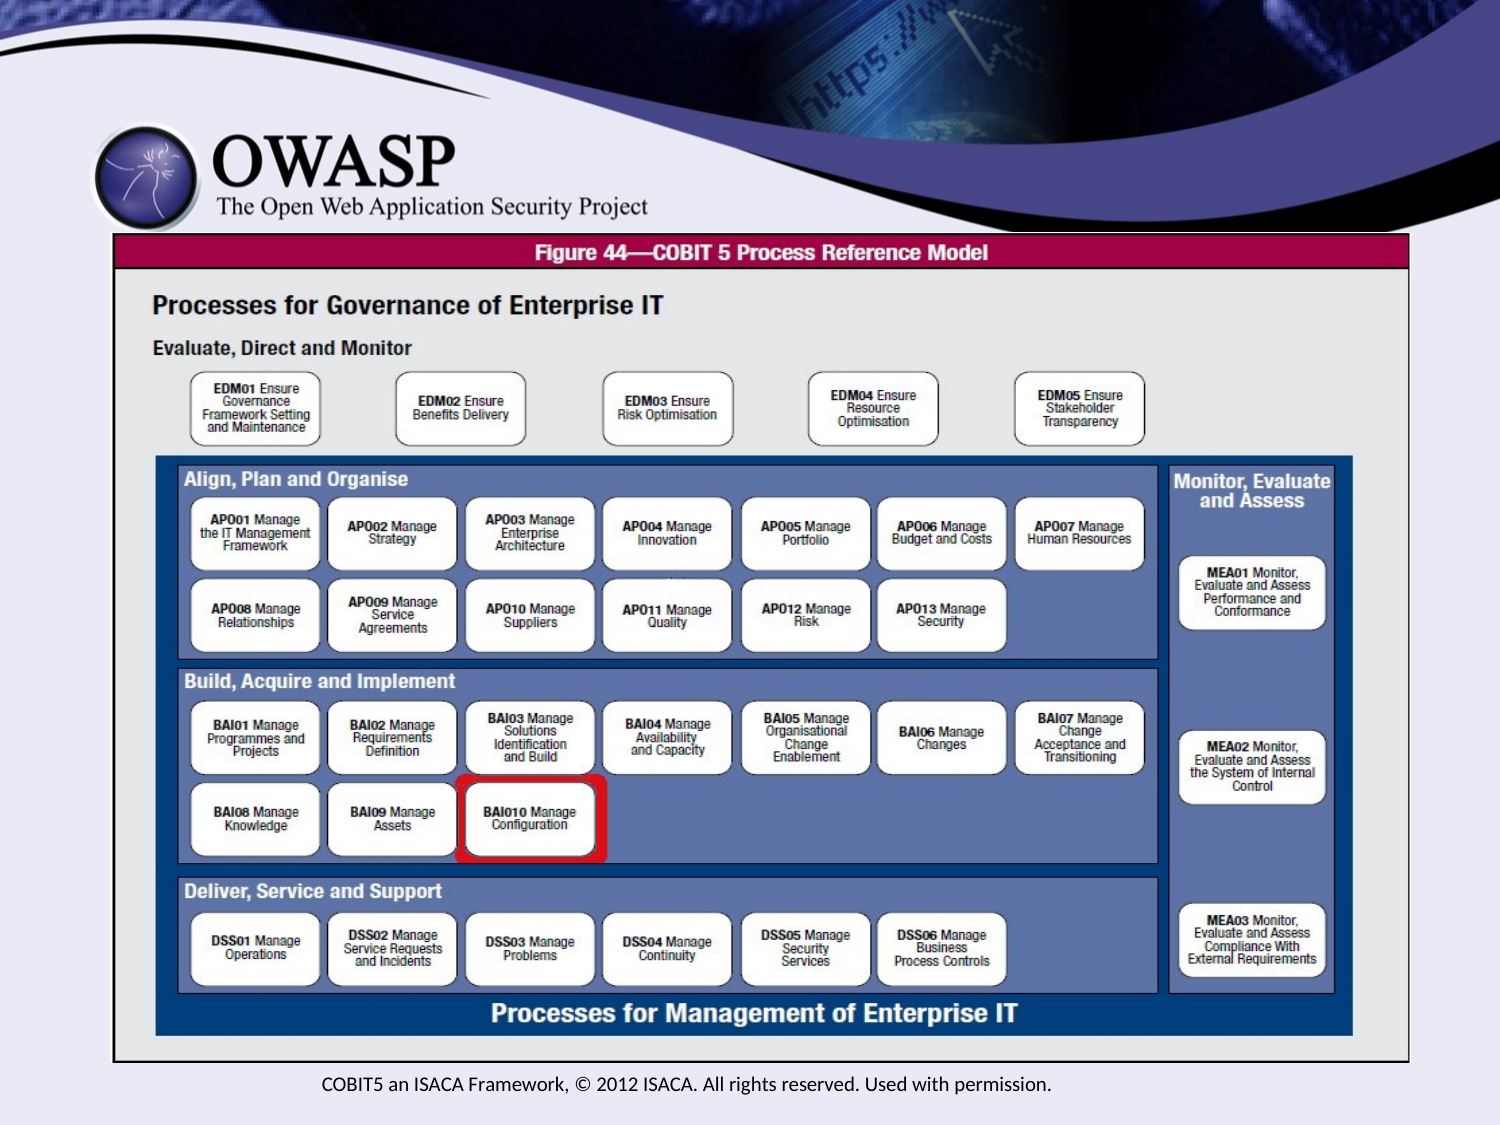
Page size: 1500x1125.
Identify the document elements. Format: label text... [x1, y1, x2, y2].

picture [0, 0, 1500, 1125]
text_box COBIT5 an ISACA Framework, © 2012 ISACA. All rights reserved. Used with permission. [307, 1062, 1246, 1103]
